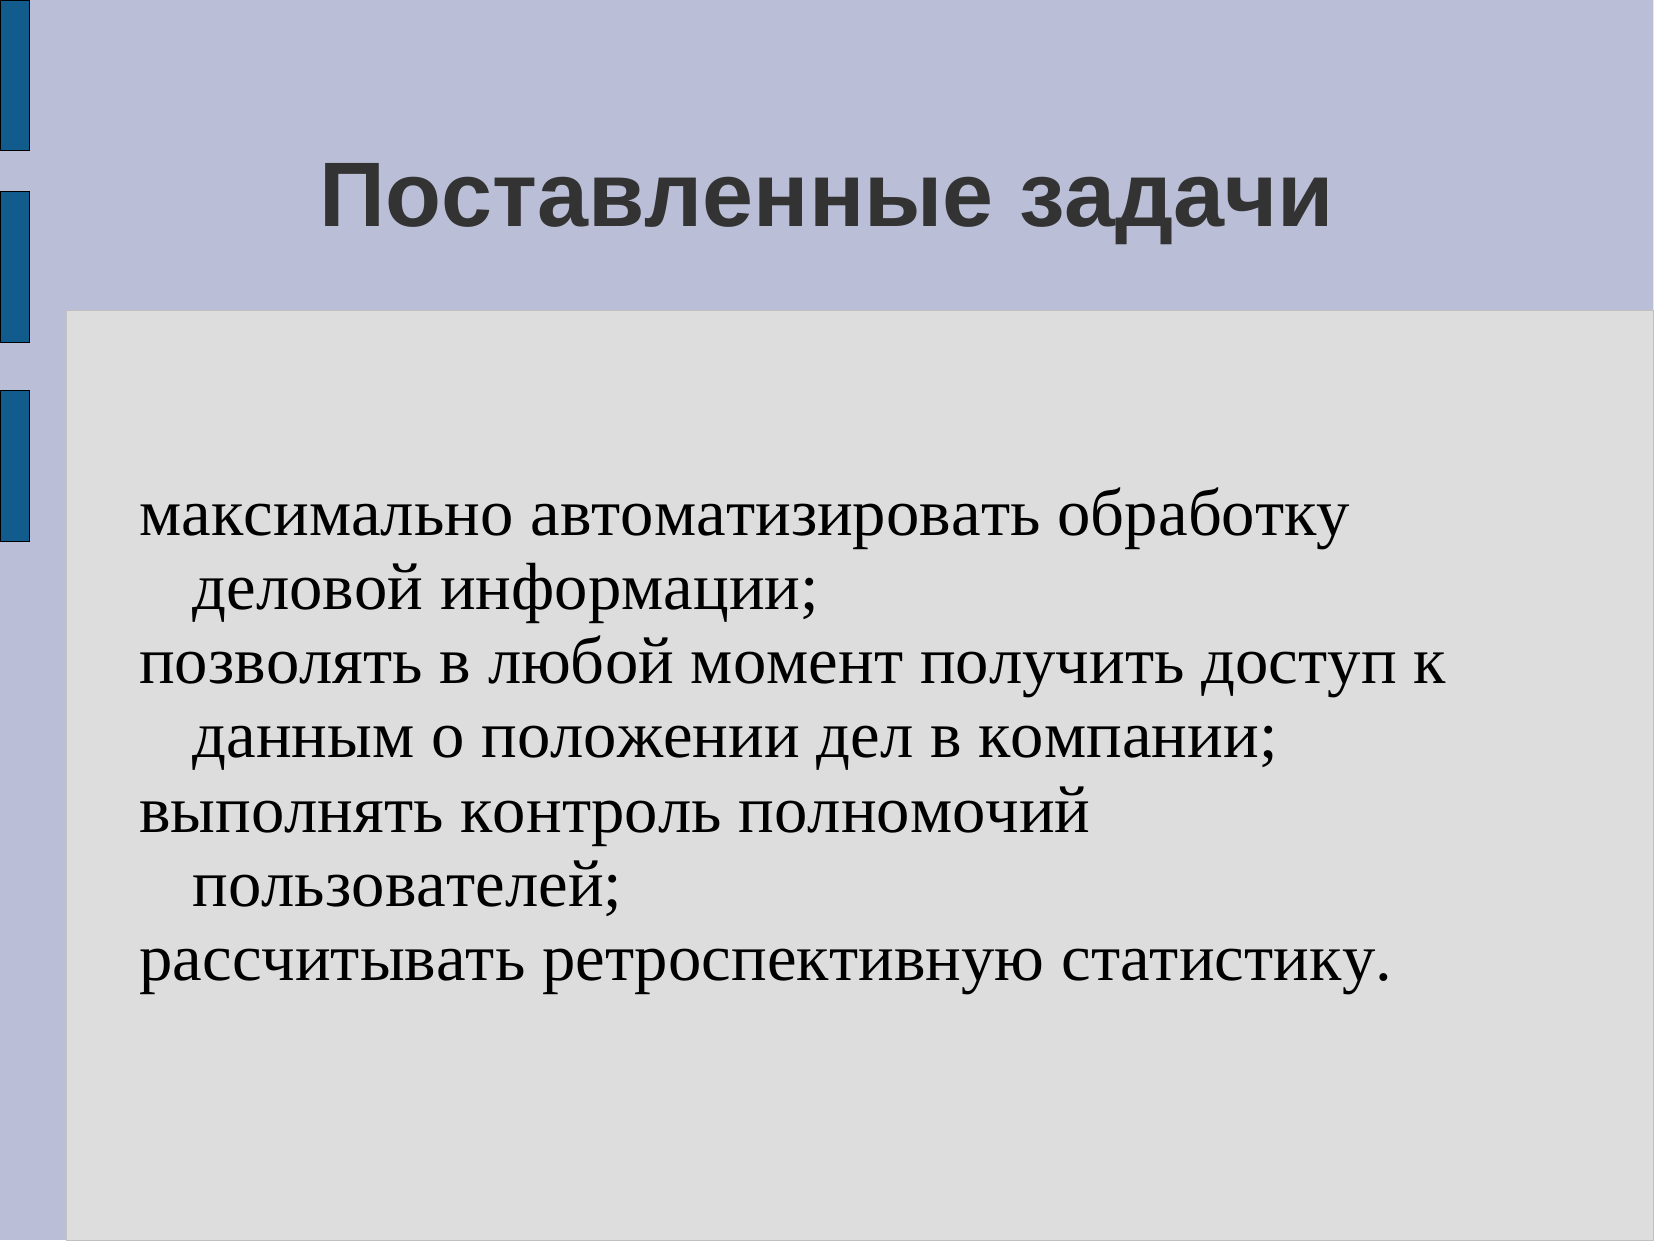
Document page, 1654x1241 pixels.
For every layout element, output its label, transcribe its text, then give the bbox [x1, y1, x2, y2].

subtitle максимально автоматизировать обработку деловой информации; позволять в любой момент получить доступ к данным о положении дел в компании; выполнять контроль полномочий пользователей; рассчитывать ретроспективную статистику. [121, 344, 1534, 1127]
title Поставленные задачи [121, 91, 1534, 299]
